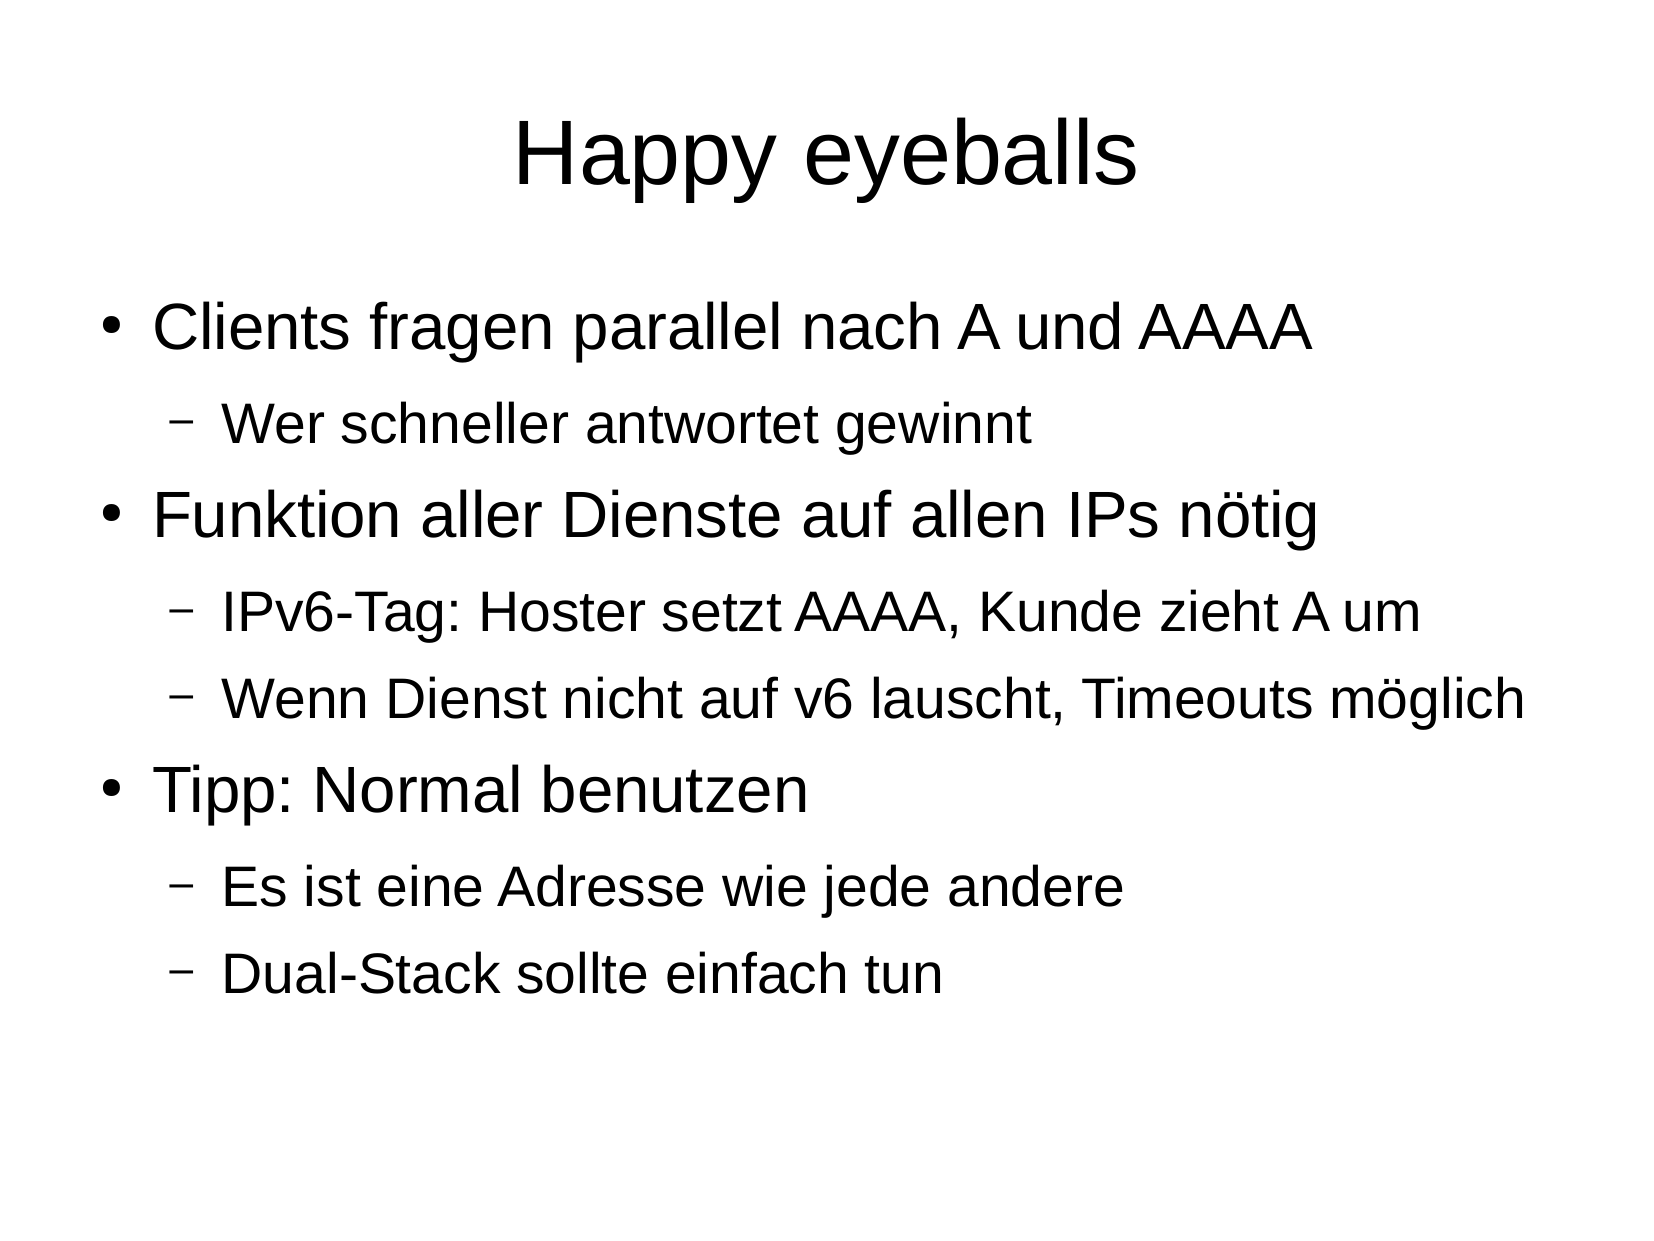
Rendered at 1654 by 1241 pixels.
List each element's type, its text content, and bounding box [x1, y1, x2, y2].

list Clients fragen parallel nach A und AAAA Wer schneller antwortet gewinnt Funktion aller Dienste auf allen IPs nötig IPv6-Tag: Hoster setzt AAAA, Kunde zieht A um Wenn Dienst nicht auf v6 lauscht, Timeouts möglich Tipp: Normal benutzen Es ist eine Adresse wie jede andere Dual-Stack sollte einfach tun [82, 290, 1571, 1010]
title Happy eyeballs [82, 49, 1571, 257]
